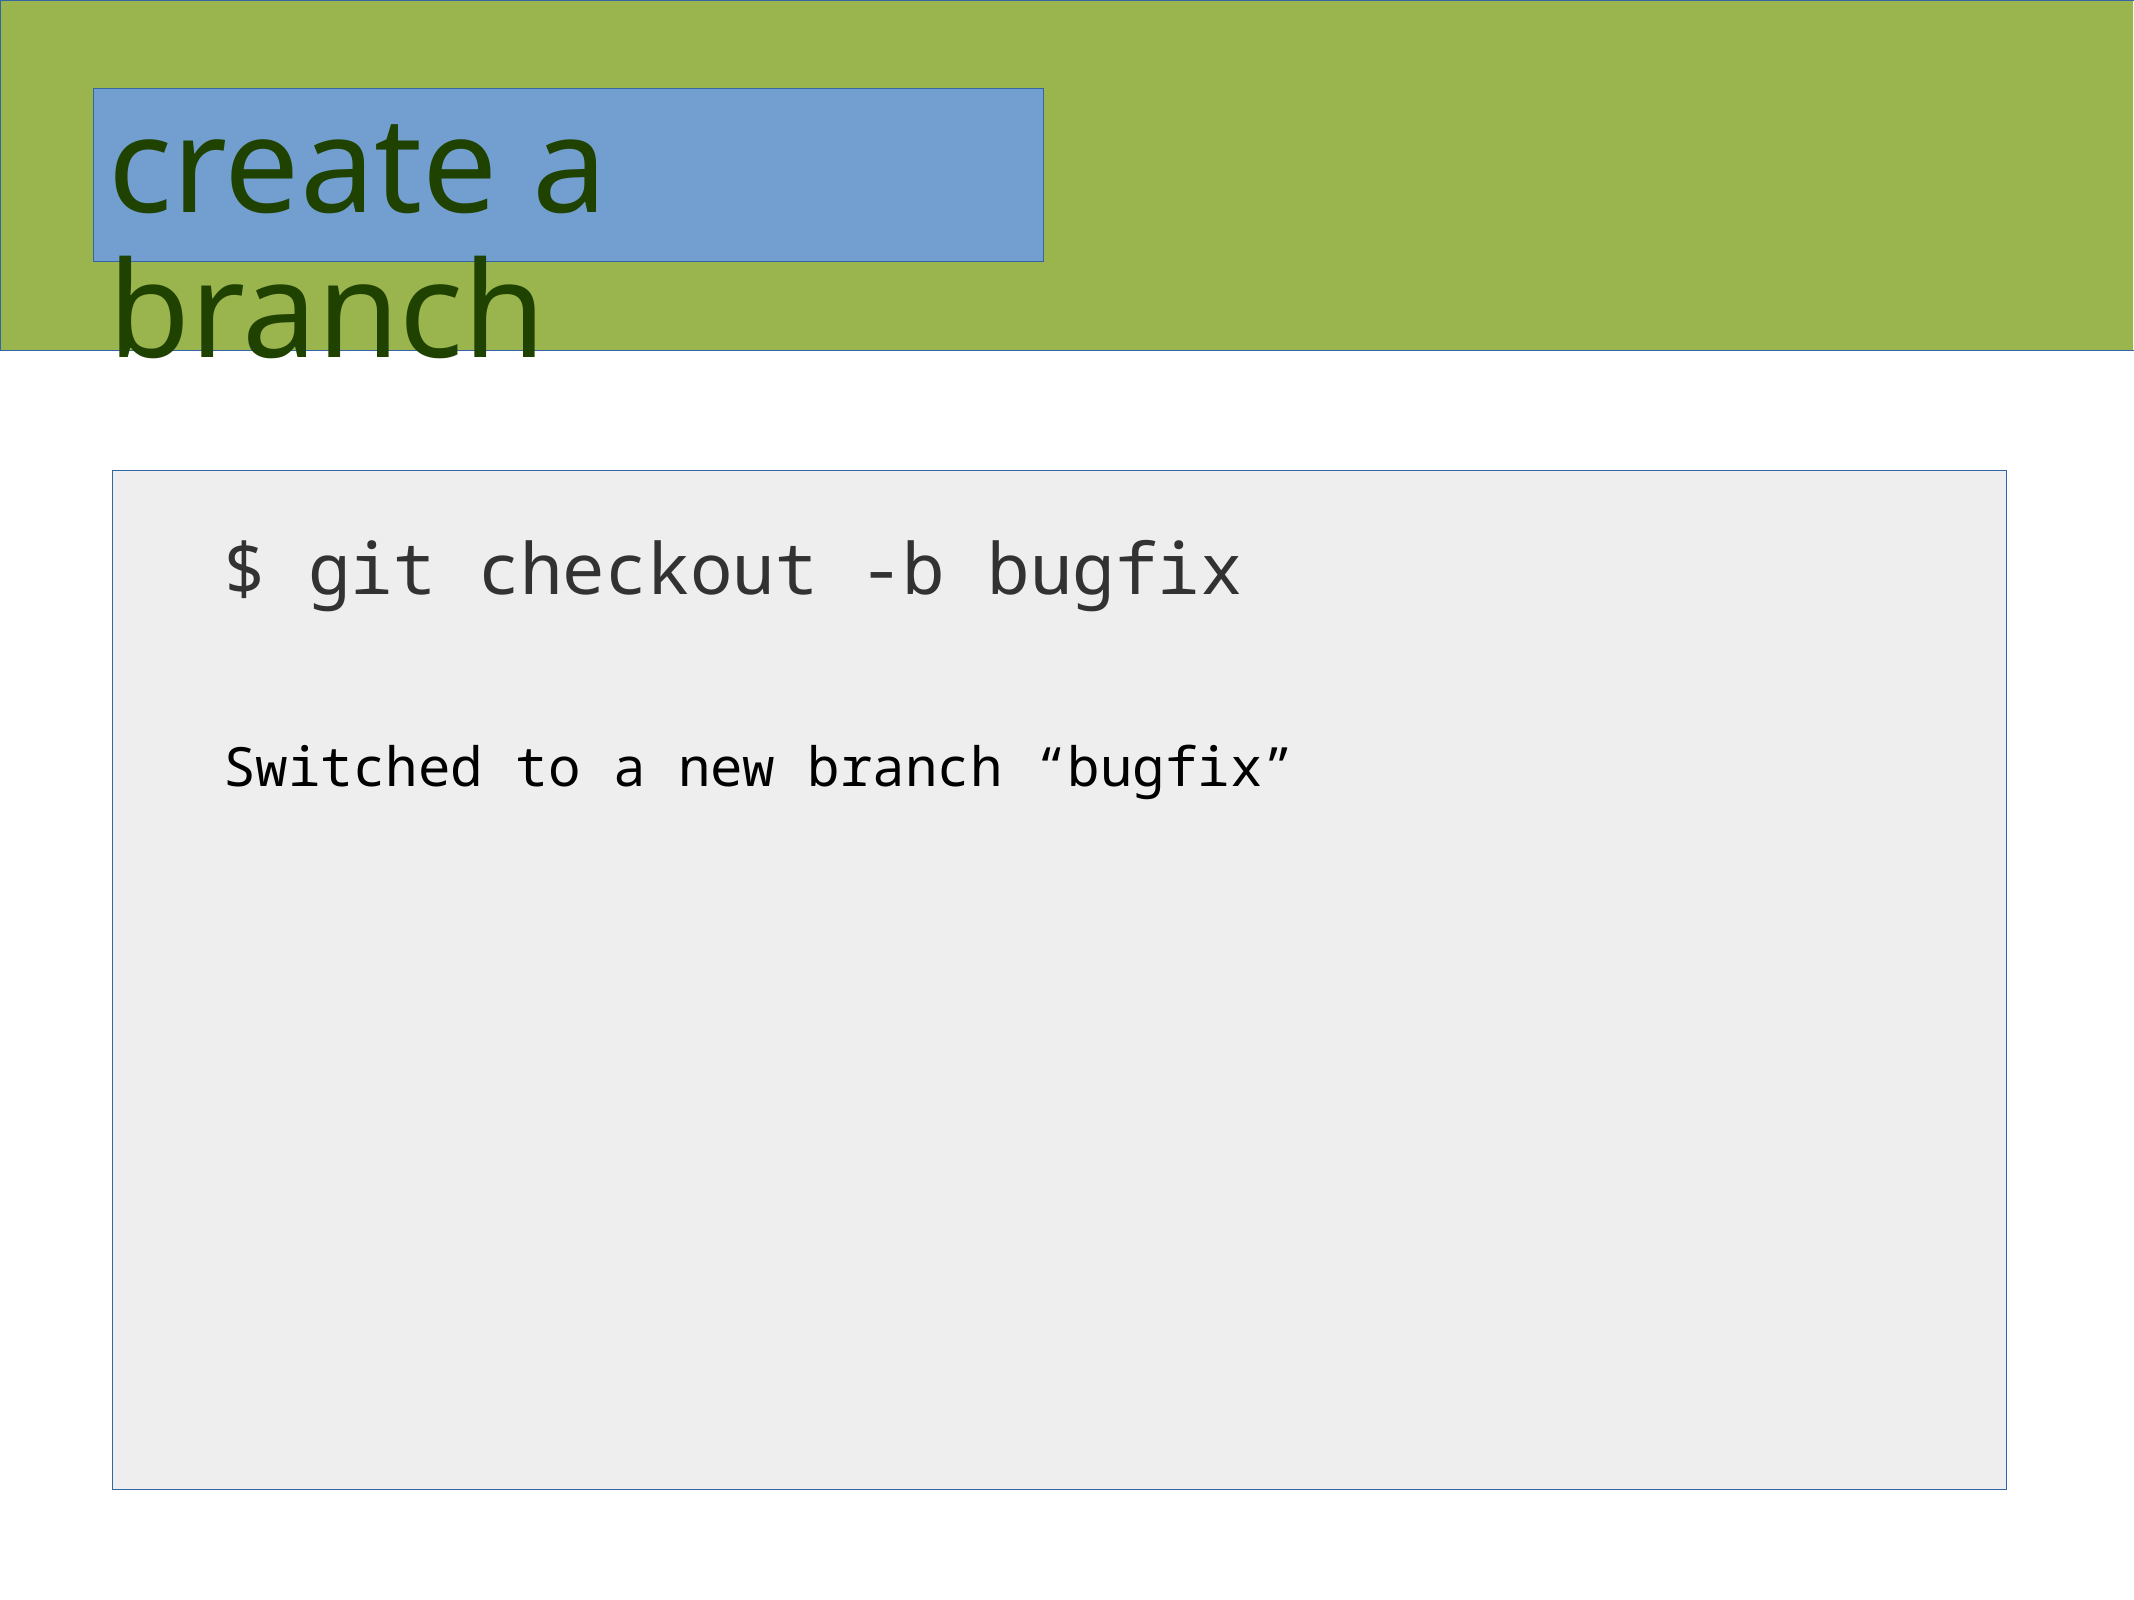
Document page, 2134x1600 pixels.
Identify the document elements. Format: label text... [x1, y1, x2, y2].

text_box [0, 0, 2134, 351]
text_box create a branch [93, 88, 1044, 372]
text_box $ git checkout -b bugfix Switched to a new branch “bugfix” [208, 570, 1926, 1434]
text_box [112, 470, 2007, 1490]
